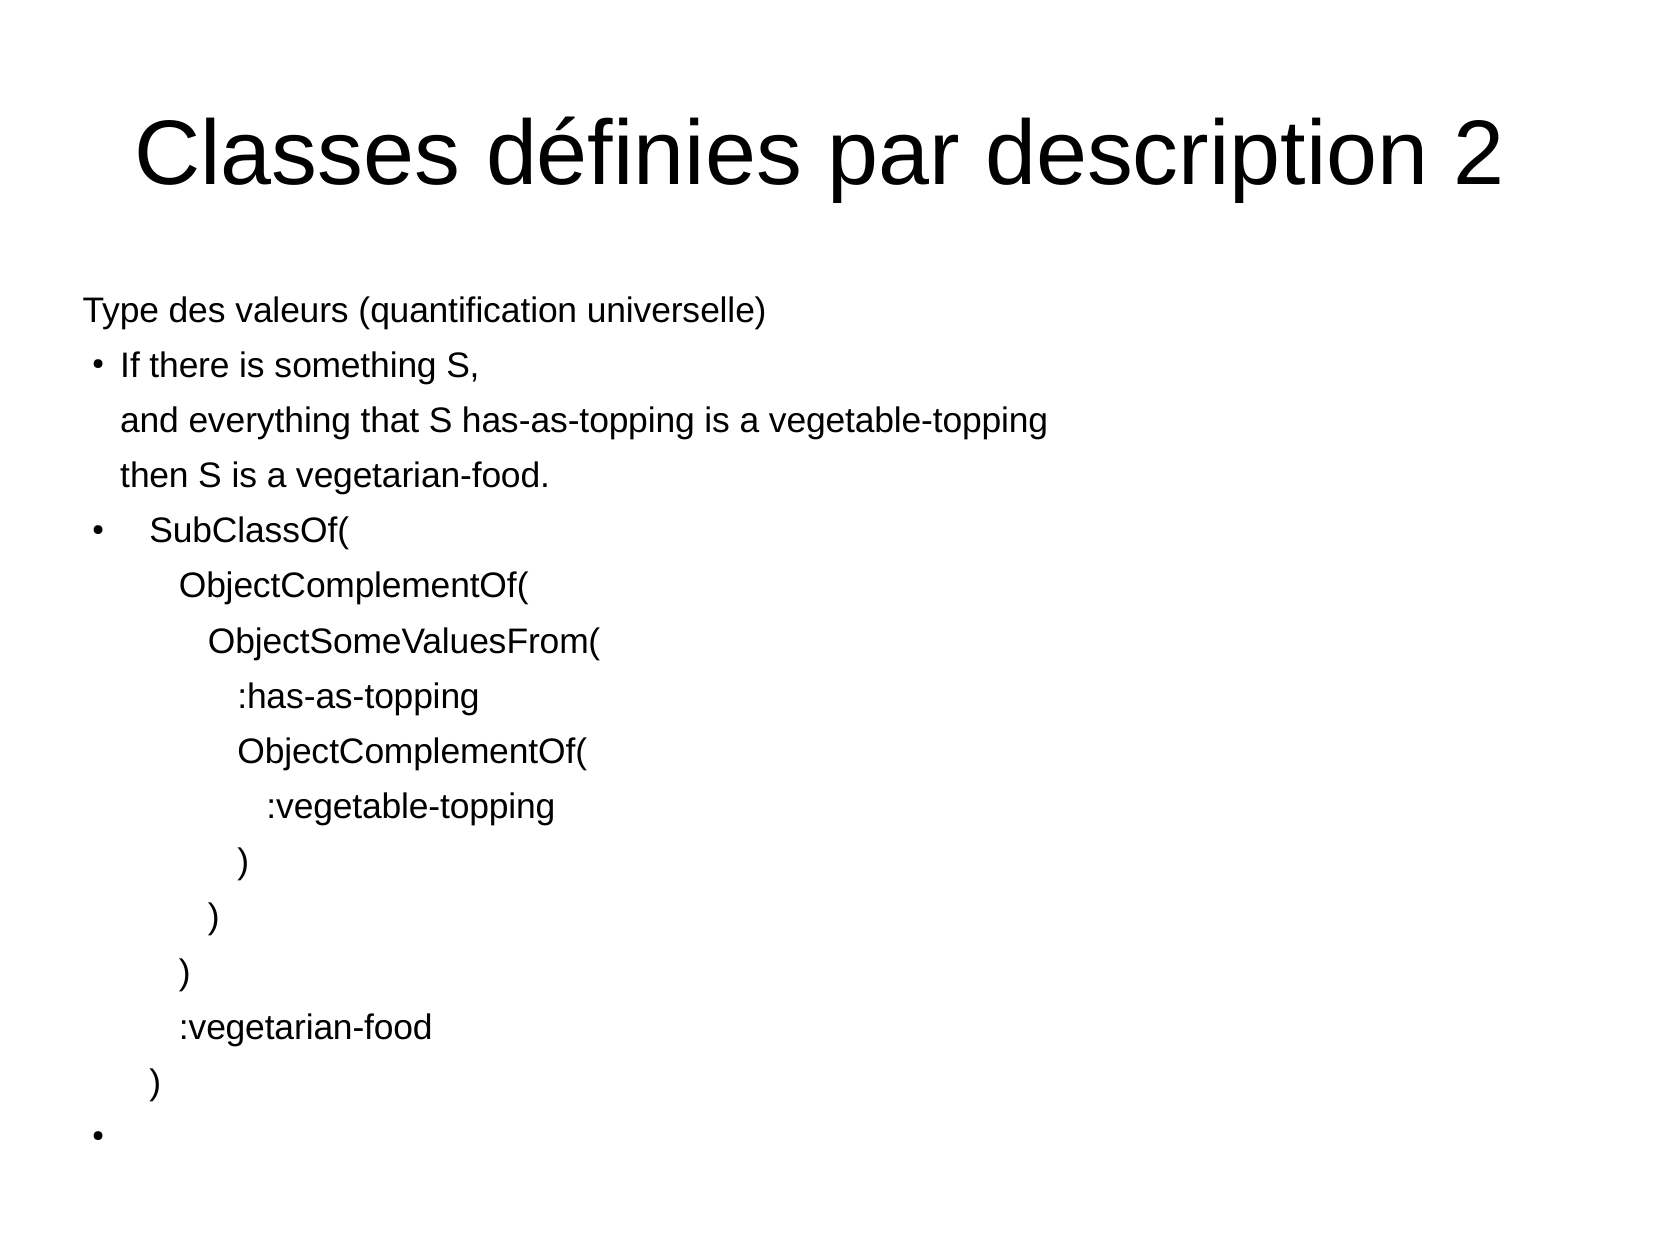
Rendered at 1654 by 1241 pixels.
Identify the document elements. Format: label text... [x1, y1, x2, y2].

list Type des valeurs (quantification universelle) If there is something S, and everything that S has-as-topping is a vegetable-topping then S is a vegetarian-food. SubClassOf( ObjectComplementOf( ObjectSomeValuesFrom( :has-as-topping ObjectComplementOf( :vegetable-topping ) ) ) :vegetarian-food ) [82, 290, 1571, 1109]
title Classes définies par description 2 [76, 56, 1565, 250]
